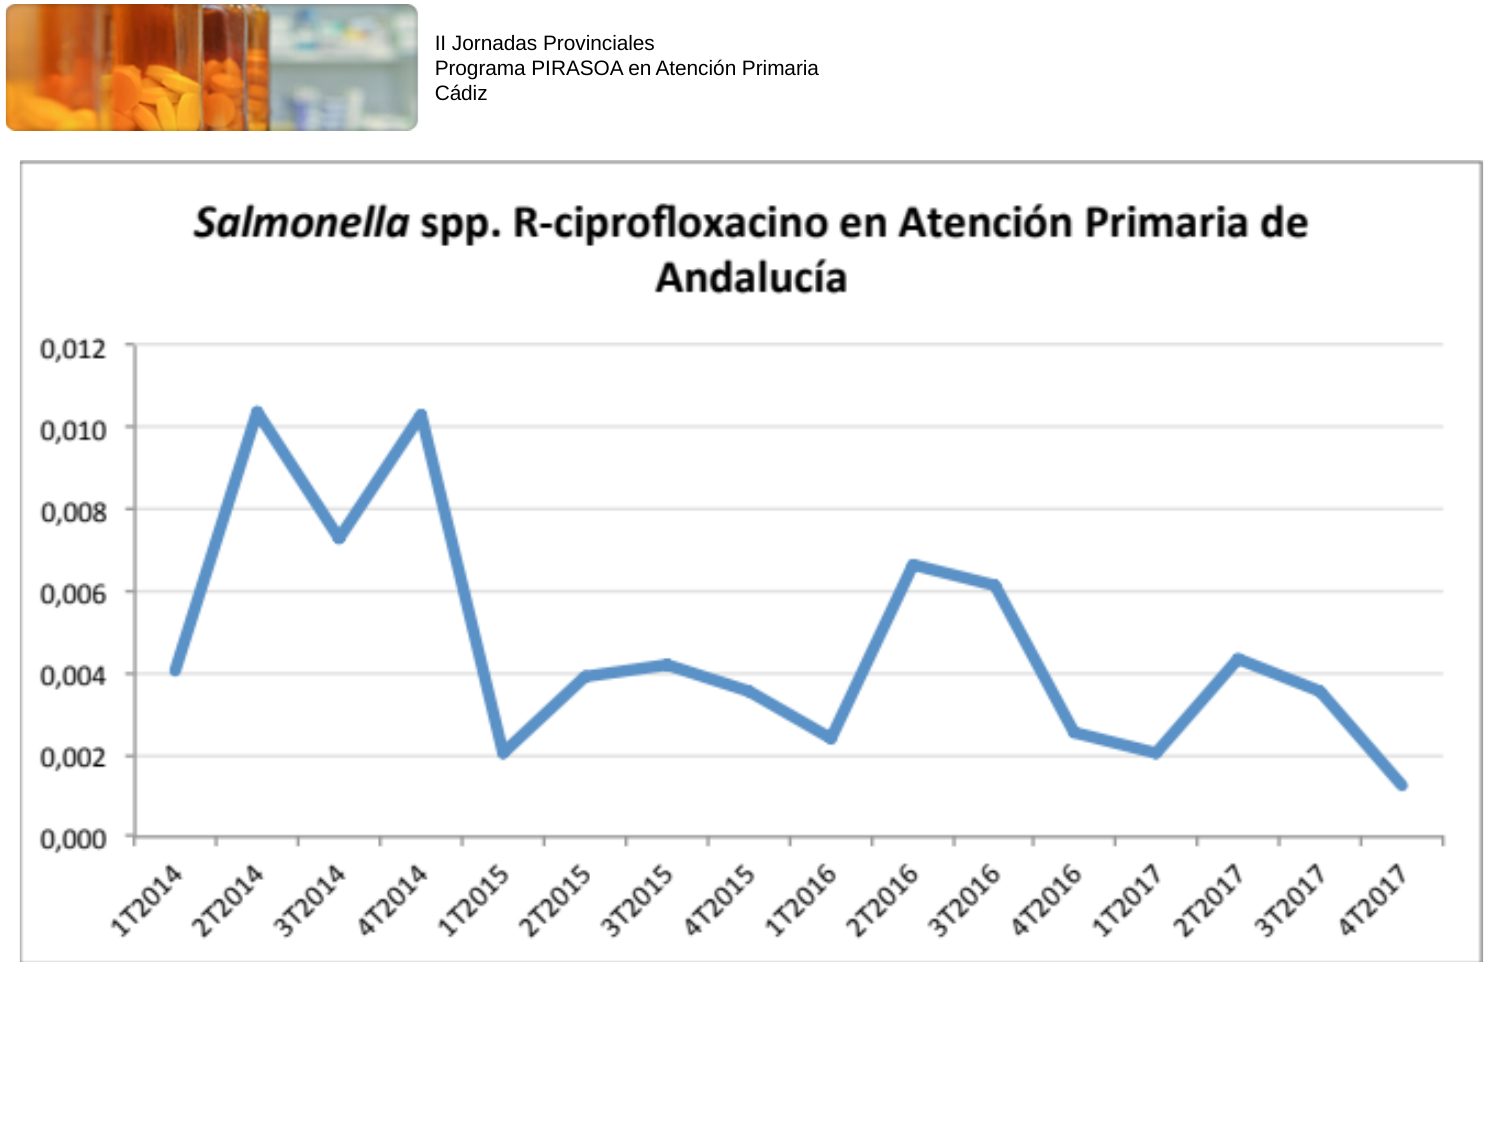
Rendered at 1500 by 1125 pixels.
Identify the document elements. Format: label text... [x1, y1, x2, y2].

text_box II Jornadas Provinciales Programa PIRASOA en Atención Primaria Cádiz [420, 22, 882, 112]
picture [5, 4, 420, 131]
picture [19, 160, 1484, 962]
